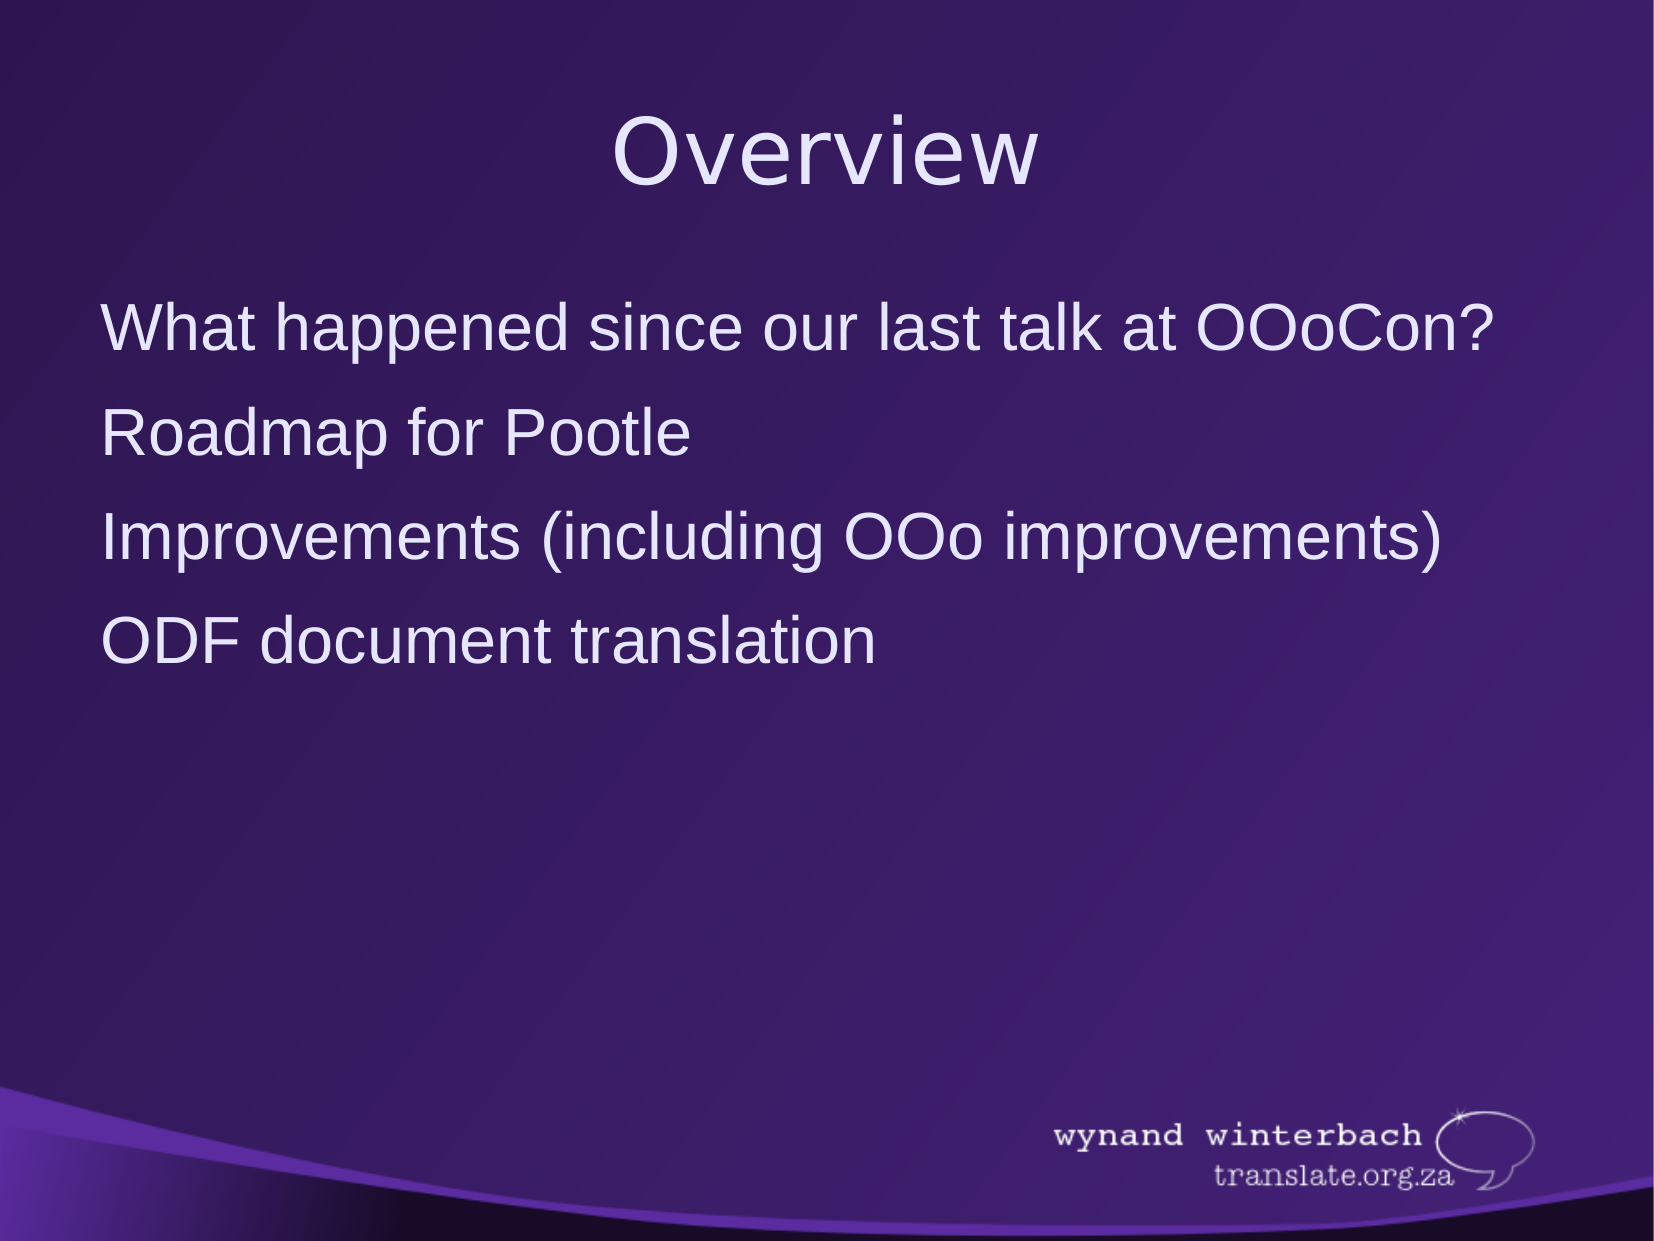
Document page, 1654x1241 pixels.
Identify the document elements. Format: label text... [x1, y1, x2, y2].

title Overview [82, 49, 1571, 257]
list What happened since our last talk at OOoCon? Roadmap for Pootle Improvements (including OOo improvements) ODF document translation [82, 290, 1571, 1094]
picture [0, 0, 1654, 1241]
